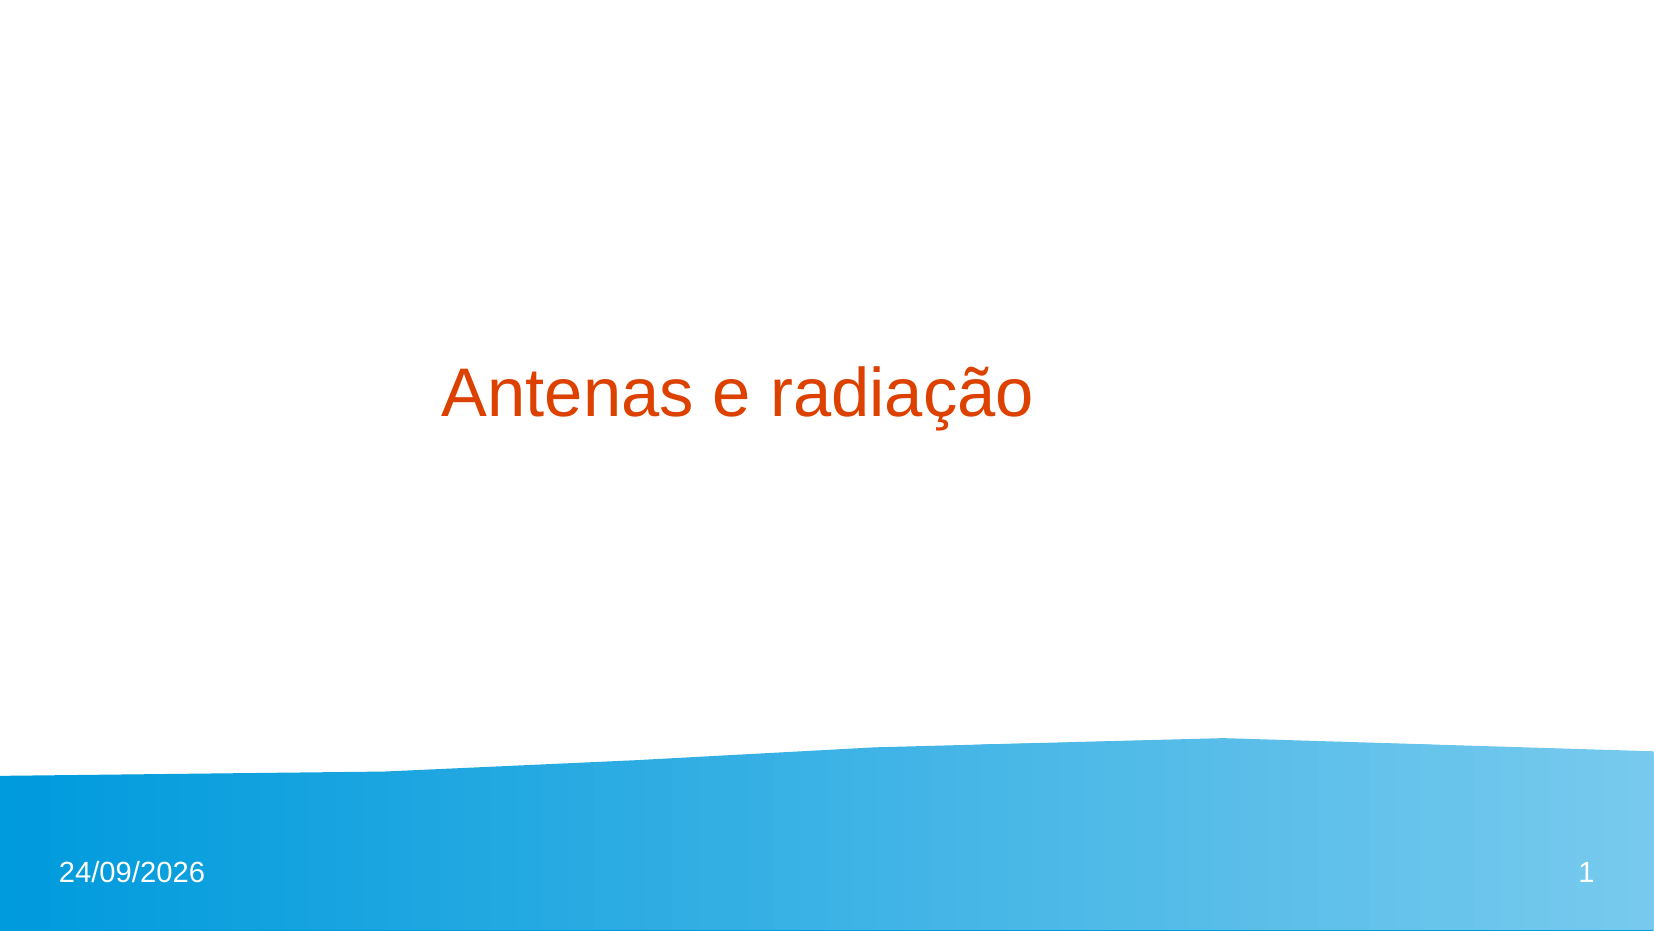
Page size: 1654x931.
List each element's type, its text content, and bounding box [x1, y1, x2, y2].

title Antenas e radiação [0, 265, 1477, 443]
